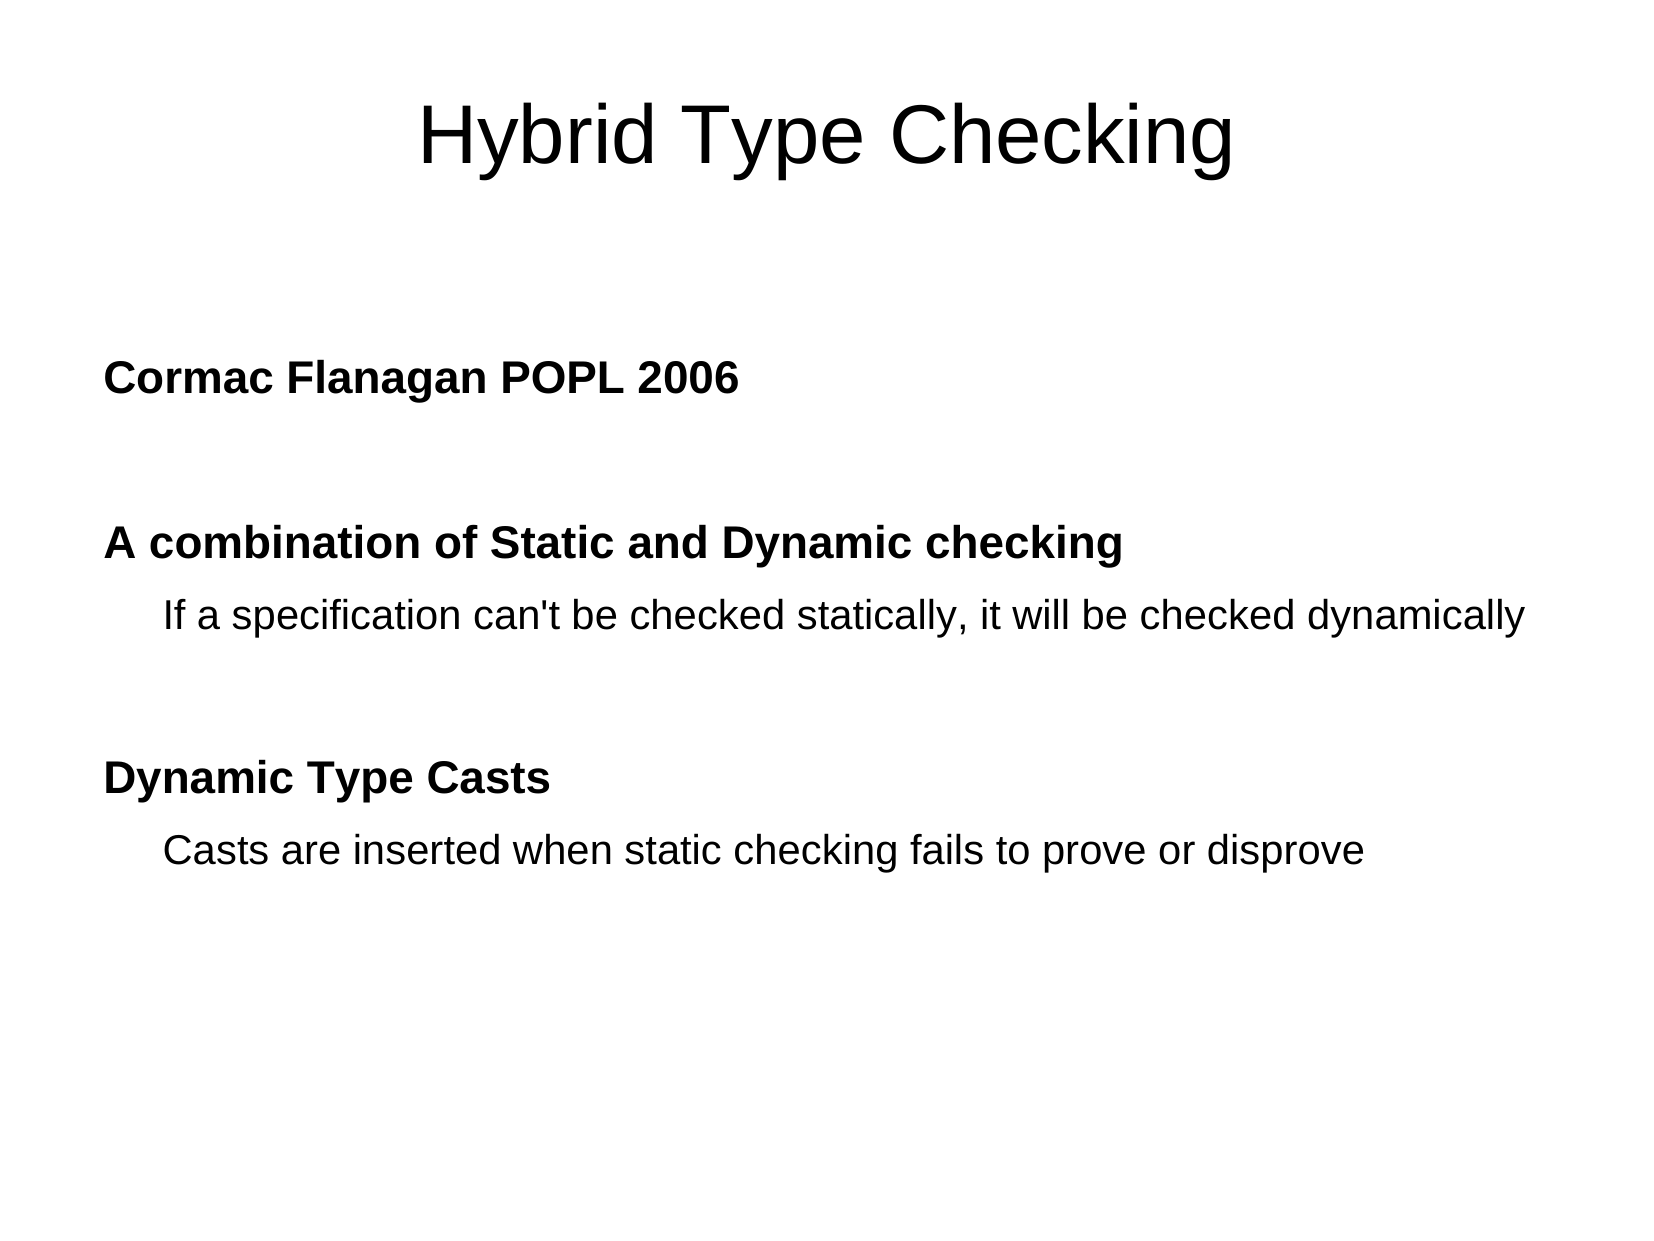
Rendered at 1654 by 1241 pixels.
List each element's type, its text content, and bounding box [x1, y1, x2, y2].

text_box Cormac Flanagan POPL 2006 A combination of Static and Dynamic checking If a specification can't be checked statically, it will be checked dynamically Dynamic Type Casts Casts are inserted when static checking fails to prove or disprove [88, 318, 1565, 910]
text_box Hybrid Type Checking [402, 81, 1253, 189]
